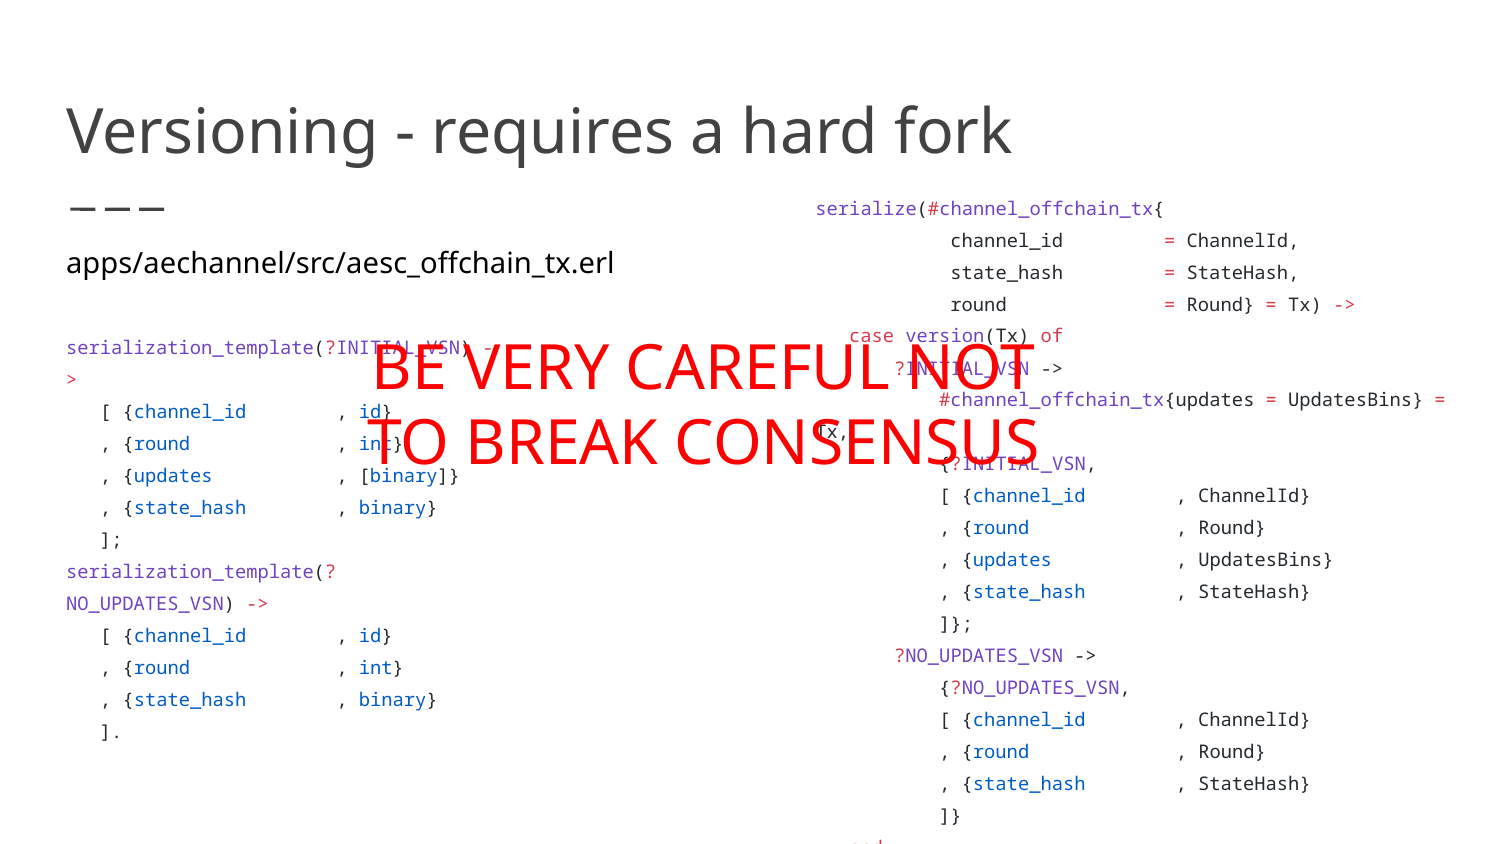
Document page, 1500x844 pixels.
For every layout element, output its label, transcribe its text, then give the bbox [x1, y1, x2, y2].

text_box BE VERY CAREFUL NOT TO BREAK CONSENSUS [350, 311, 1058, 395]
list serialization_template(?INITIAL_VSN) -> [ {channel_id , id} , {round , int} , {updates , [binary]} , {state_hash , binary} ]; serialization_template(?NO_UPDATES_VSN) -> [ {channel_id , id} , {round , int} , {state_hash , binary} ]. [51, 312, 518, 821]
title Versioning - requires a hard fork [51, 61, 1449, 182]
list serialize(#channel_offchain_tx{ channel_id = ChannelId, state_hash = StateHash, round = Round} = Tx) -> case version(Tx) of ?INITIAL_VSN -> #channel_offchain_tx{updates = UpdatesBins} = Tx, {?INITIAL_VSN, [ {channel_id , ChannelId} , {round , Round} , {updates , UpdatesBins} , {state_hash , StateHash} ]}; ?NO_UPDATES_VSN -> {?NO_UPDATES_VSN, [ {channel_id , ChannelId} , {round , Round} , {state_hash , StateHash} ]} end. [800, 171, 1492, 839]
text_box apps/aechannel/src/aesc_offchain_tx.erl [51, 229, 980, 312]
